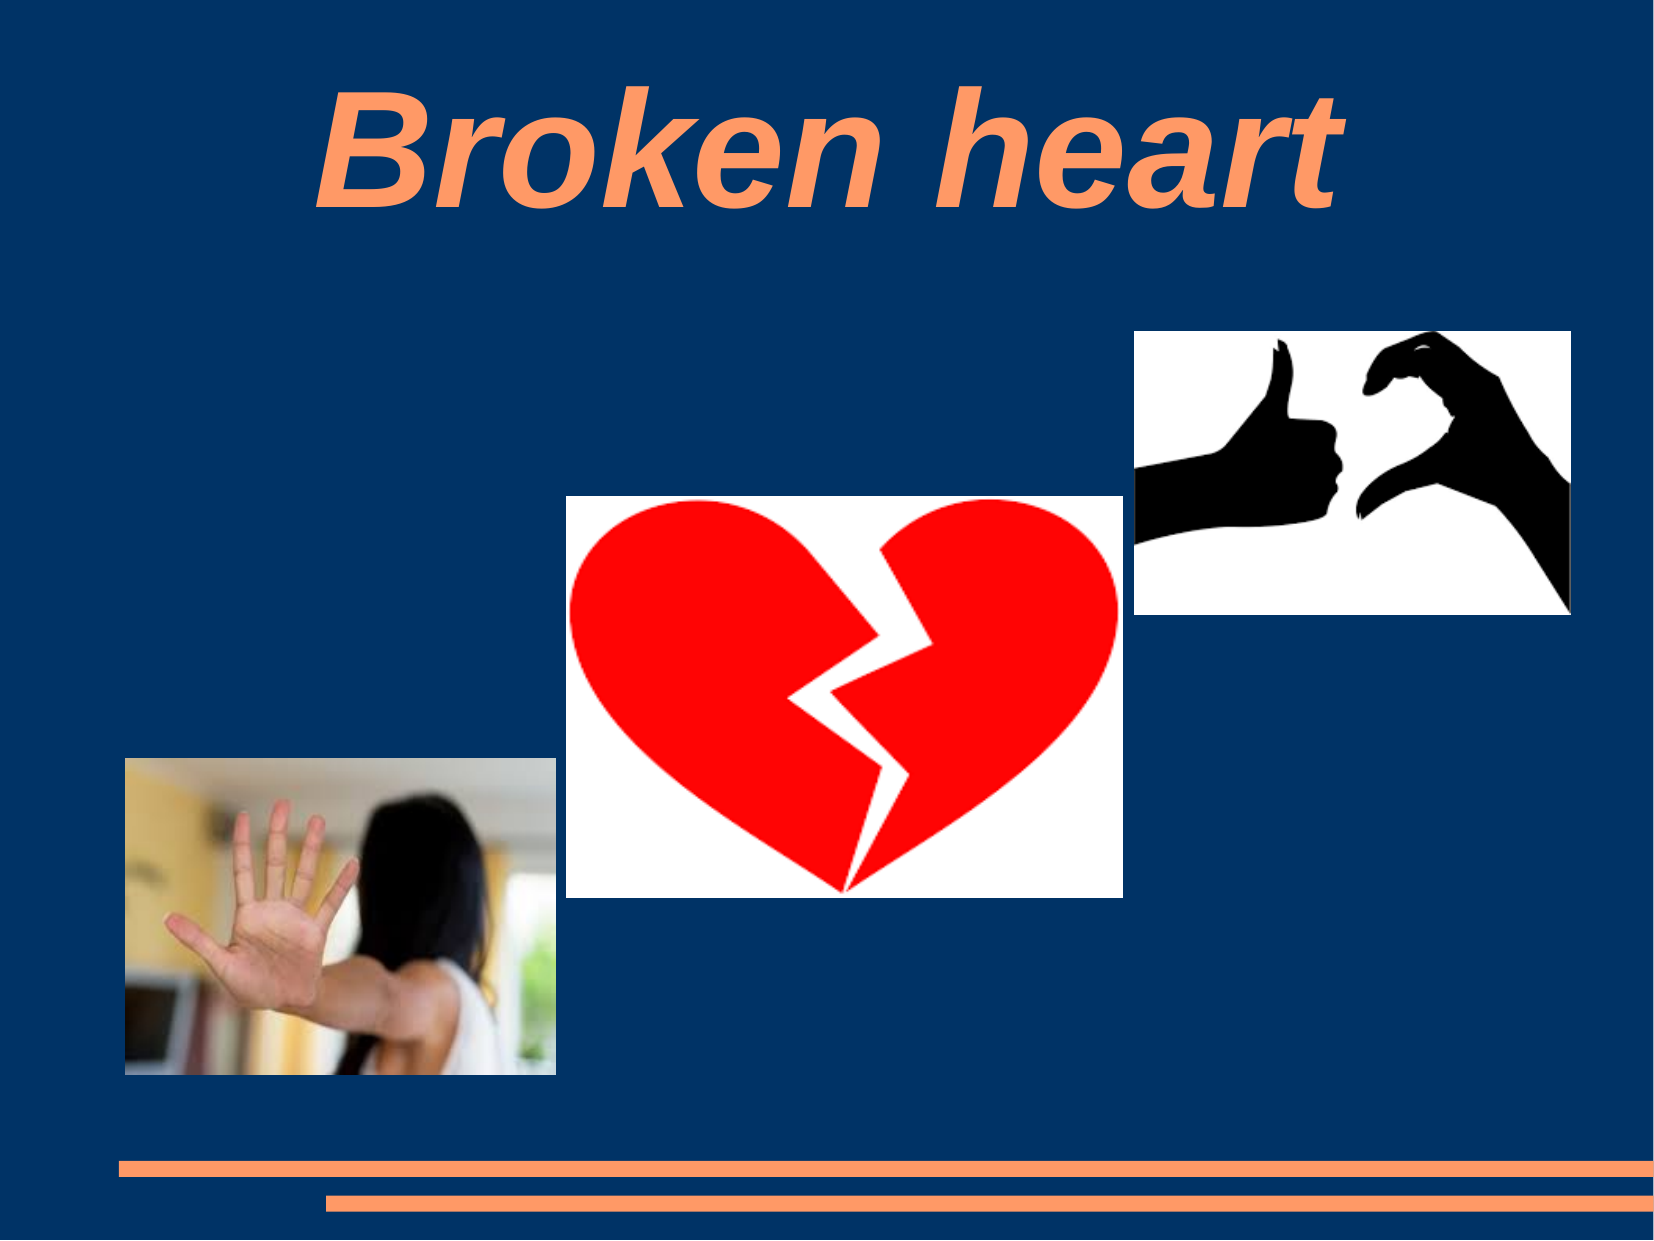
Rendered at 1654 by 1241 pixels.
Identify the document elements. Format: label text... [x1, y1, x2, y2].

title Broken heart [121, 46, 1534, 254]
picture [566, 496, 1123, 898]
picture [125, 758, 556, 1075]
picture [1134, 331, 1571, 615]
